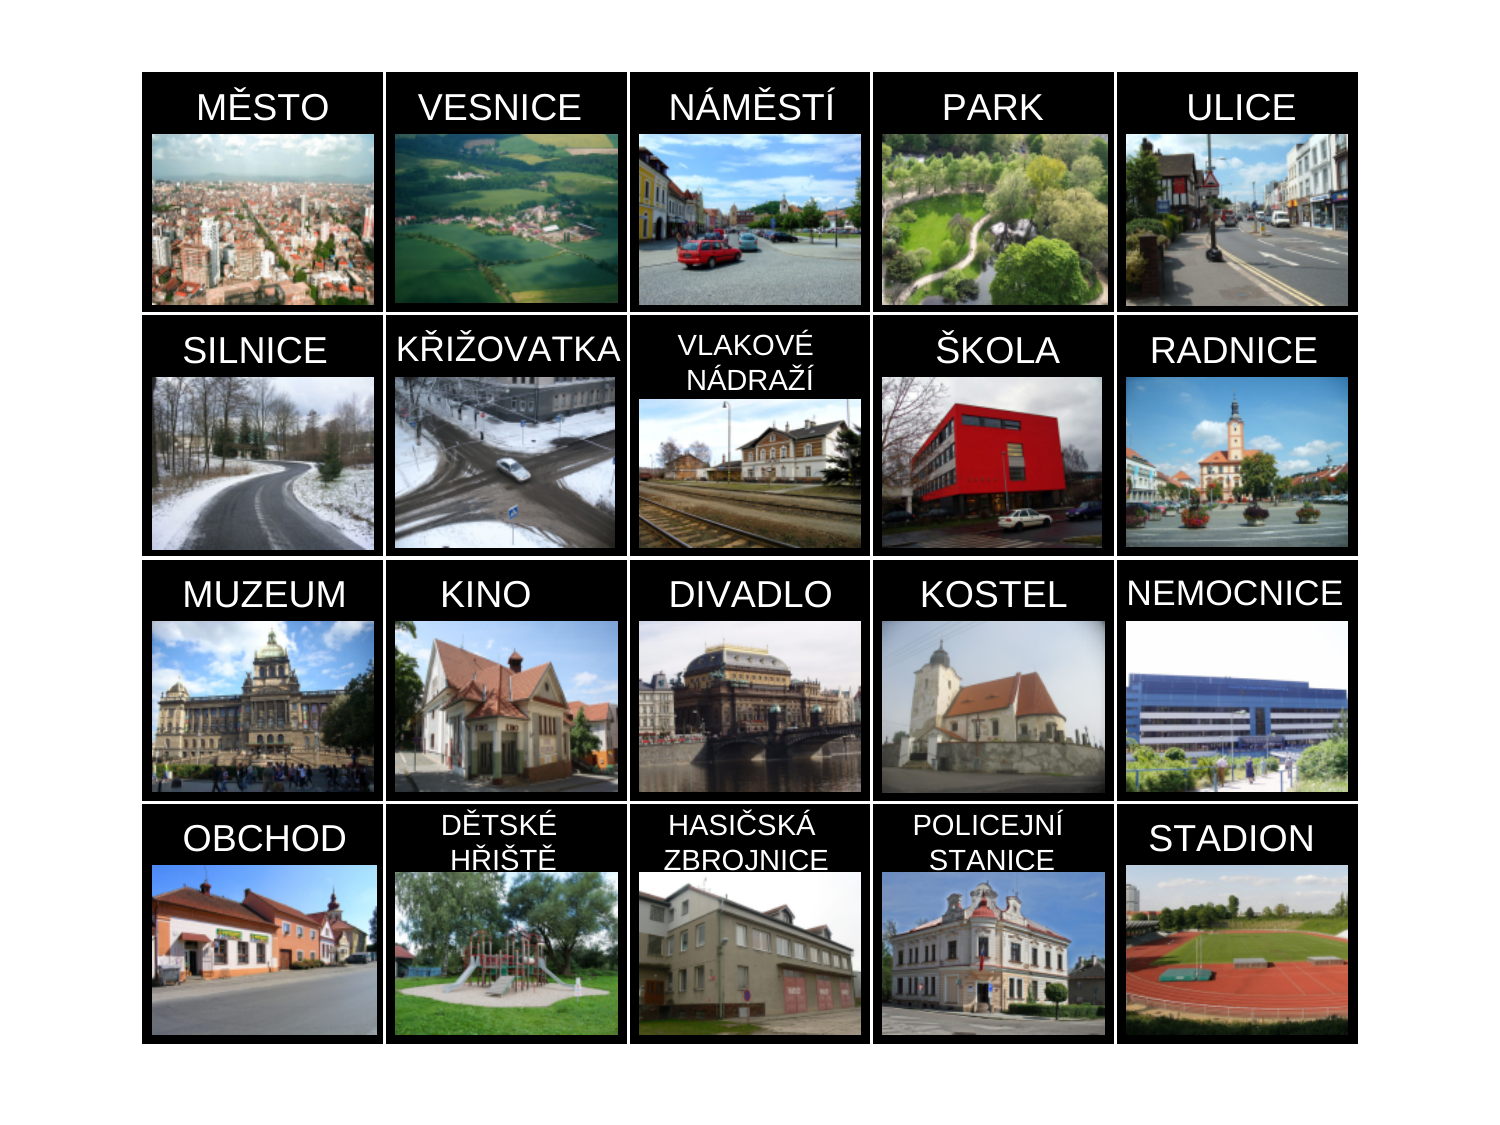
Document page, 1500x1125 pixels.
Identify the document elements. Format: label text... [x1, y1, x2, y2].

text_box RADNICE [1135, 318, 1334, 377]
text_box POLICEJNÍ STANICE [875, 798, 1110, 885]
text_box [875, 562, 1112, 799]
picture [882, 621, 1105, 793]
picture [395, 621, 618, 792]
text_box [631, 317, 869, 554]
picture [395, 134, 618, 303]
text_box DIVADLO [653, 562, 848, 621]
picture [639, 621, 861, 792]
text_box KŘIŽOVATKA [381, 318, 636, 377]
text_box [388, 377, 625, 554]
picture [882, 134, 1108, 305]
text_box [1119, 621, 1356, 799]
text_box [875, 317, 1112, 554]
picture [639, 134, 861, 305]
text_box KOSTEL [904, 562, 1107, 623]
picture [882, 885, 1105, 1035]
picture [152, 621, 374, 792]
text_box [875, 805, 1112, 1043]
picture [152, 865, 377, 1035]
picture [395, 377, 615, 548]
text_box VESNICE [403, 75, 625, 136]
text_box PARK [927, 75, 1104, 134]
text_box [388, 562, 625, 799]
text_box [875, 73, 1112, 310]
text_box [631, 73, 869, 310]
text_box [388, 805, 625, 1043]
picture [1126, 621, 1348, 792]
text_box HASIČSKÁ ZBROJNICE [631, 798, 861, 885]
text_box [631, 562, 869, 799]
text_box [631, 805, 869, 1043]
text_box ULICE [1171, 75, 1312, 134]
picture [1126, 134, 1348, 306]
text_box DĚTSKÉ HŘIŠTĚ [426, 798, 581, 872]
picture [882, 377, 1102, 548]
text_box NEMOCNICE [1111, 562, 1378, 621]
text_box [1119, 805, 1356, 1043]
text_box OBCHOD [167, 806, 363, 865]
picture [395, 872, 618, 1035]
picture [639, 872, 861, 1035]
text_box [144, 562, 381, 799]
text_box [1119, 73, 1356, 310]
text_box VLAKOVÉ NÁDRAŽÍ [639, 318, 861, 399]
text_box [144, 73, 381, 310]
text_box [144, 317, 381, 554]
picture [152, 134, 374, 305]
picture [152, 377, 374, 550]
text_box [1119, 317, 1356, 554]
text_box ŠKOLA [920, 318, 1076, 377]
text_box MĚSTO [181, 75, 349, 134]
text_box KINO [425, 562, 554, 621]
text_box STADION [1133, 806, 1331, 865]
text_box NÁMĚSTÍ [653, 75, 864, 136]
picture [1126, 865, 1348, 1035]
text_box MUZEUM [167, 562, 362, 621]
text_box [144, 805, 381, 1043]
text_box SILNICE [167, 318, 344, 377]
picture [639, 399, 861, 548]
picture [1126, 377, 1348, 547]
text_box [388, 73, 625, 310]
